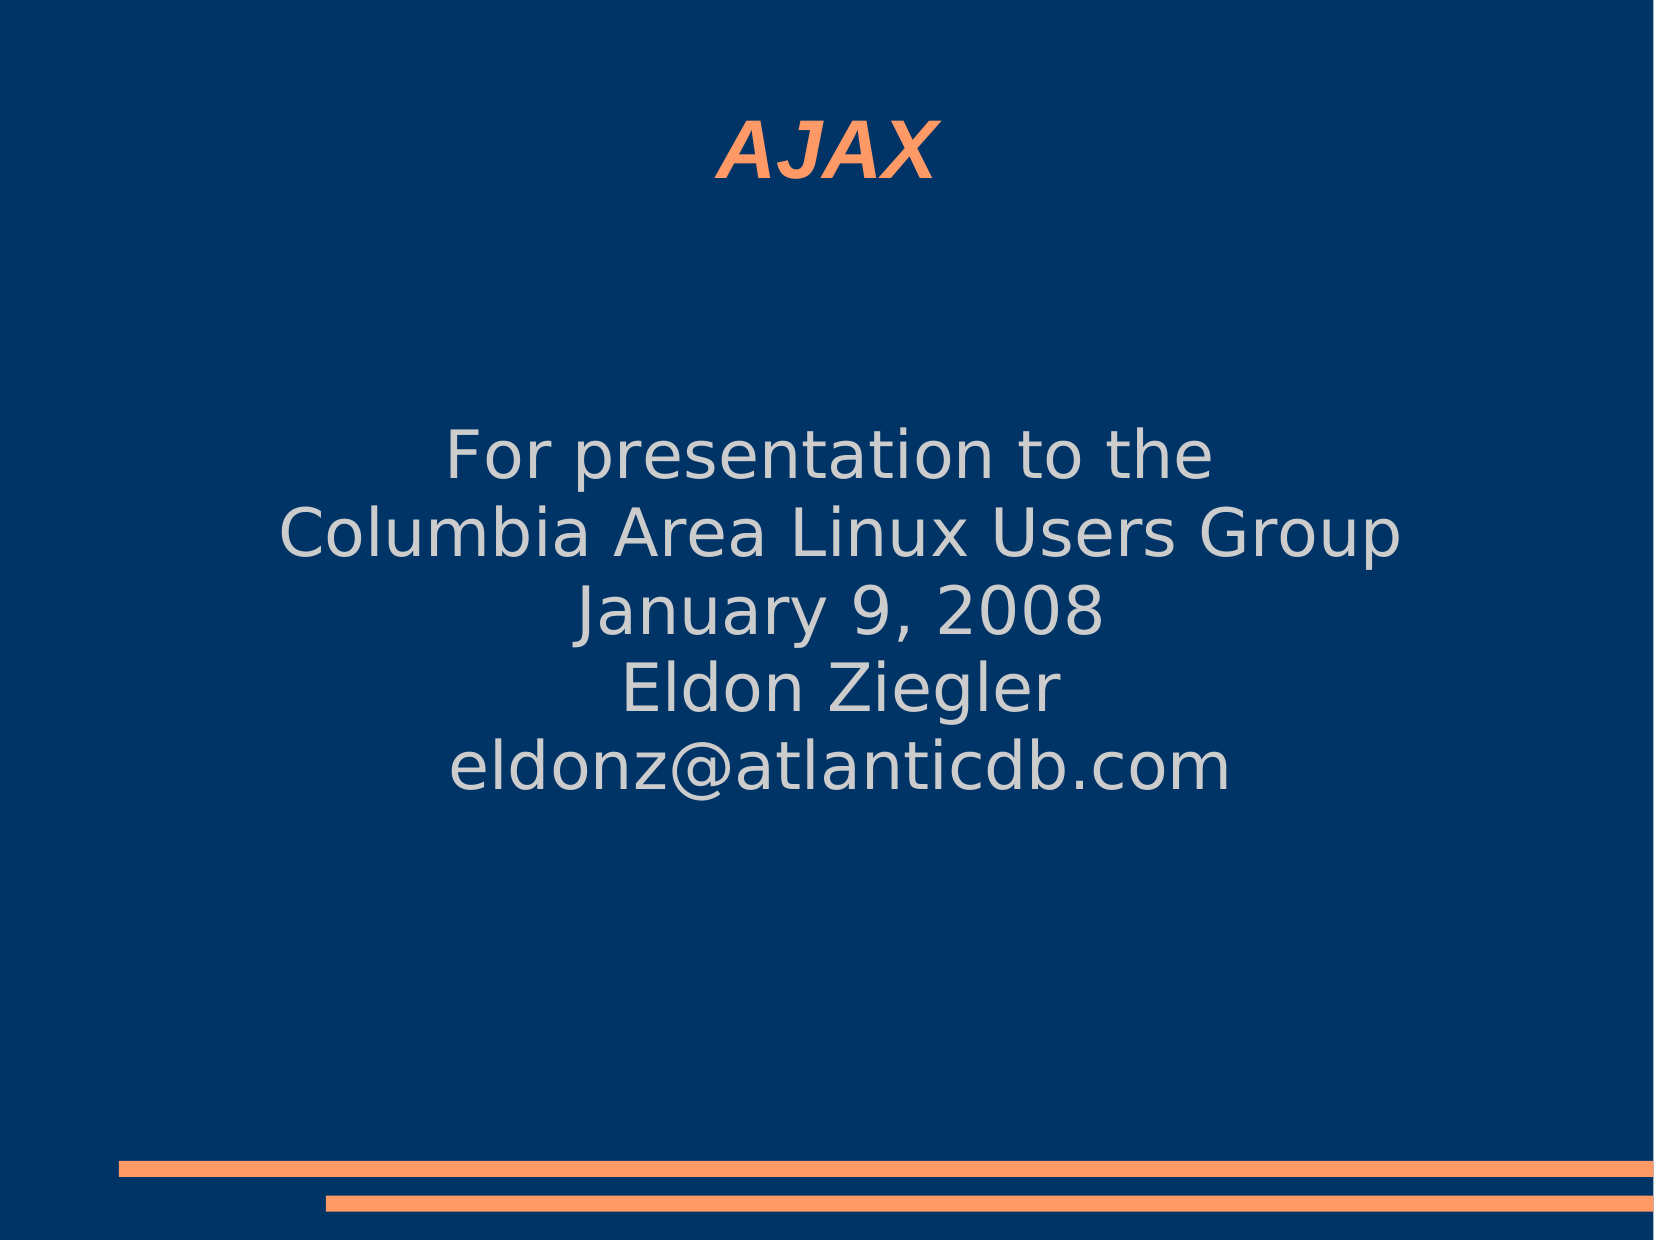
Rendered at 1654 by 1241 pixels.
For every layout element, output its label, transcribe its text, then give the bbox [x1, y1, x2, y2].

title AJAX [121, 46, 1534, 254]
subtitle For presentation to the Columbia Area Linux Users Group January 9, 2008 Eldon Ziegler eldonz@atlanticdb.com [121, 322, 1561, 901]
